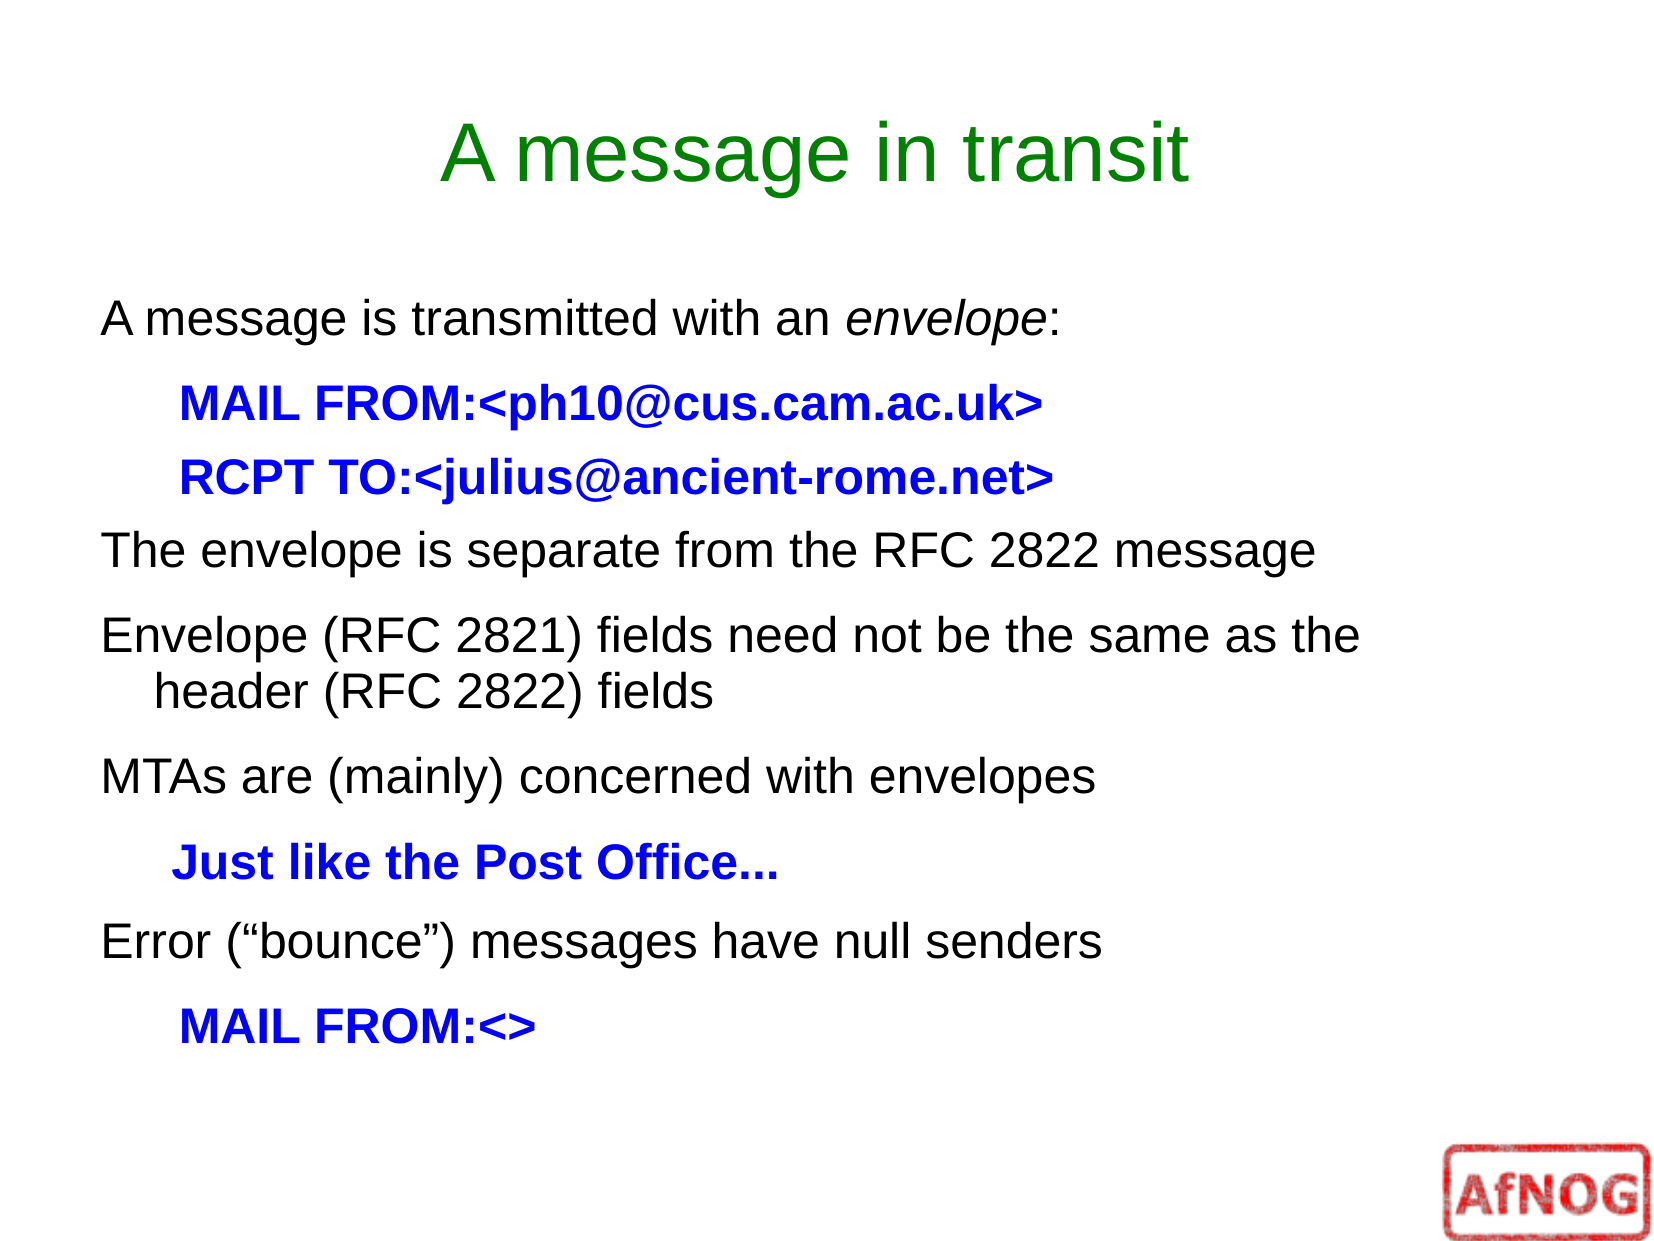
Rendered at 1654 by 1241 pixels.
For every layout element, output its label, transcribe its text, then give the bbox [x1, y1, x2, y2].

list A message is transmitted with an envelope: MAIL FROM:<ph10@cus.cam.ac.uk> RCPT TO:<julius@ancient-rome.net> The envelope is separate from the RFC 2822 message Envelope (RFC 2821) fields need not be the same as the header (RFC 2822) fields MTAs are (mainly) concerned with envelopes Just like the Post Office... Error (“bounce”) messages have null senders MAIL FROM:<> [82, 290, 1571, 1094]
picture [1441, 1141, 1654, 1241]
title A message in transit [82, 56, 1571, 250]
